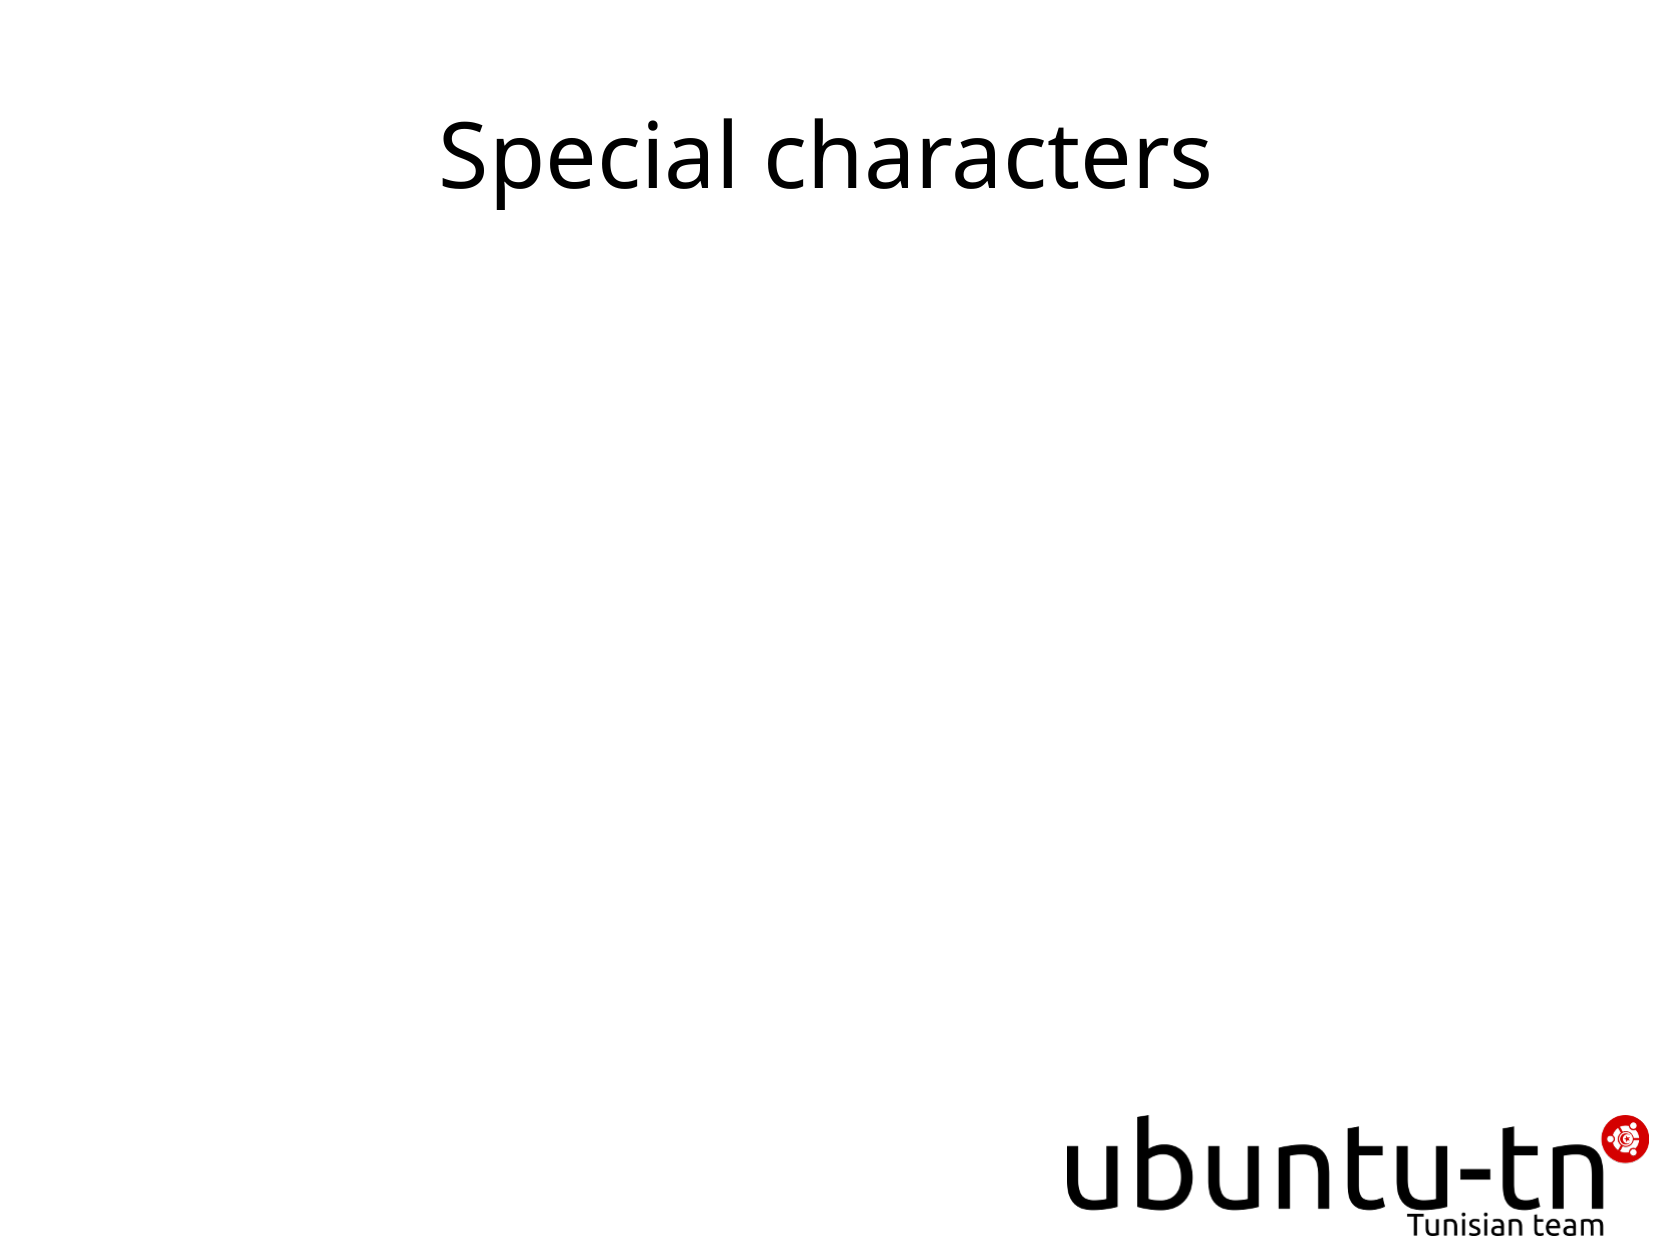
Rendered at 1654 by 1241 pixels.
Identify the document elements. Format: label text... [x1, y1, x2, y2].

picture [1067, 1115, 1649, 1236]
title Special characters [82, 49, 1571, 257]
